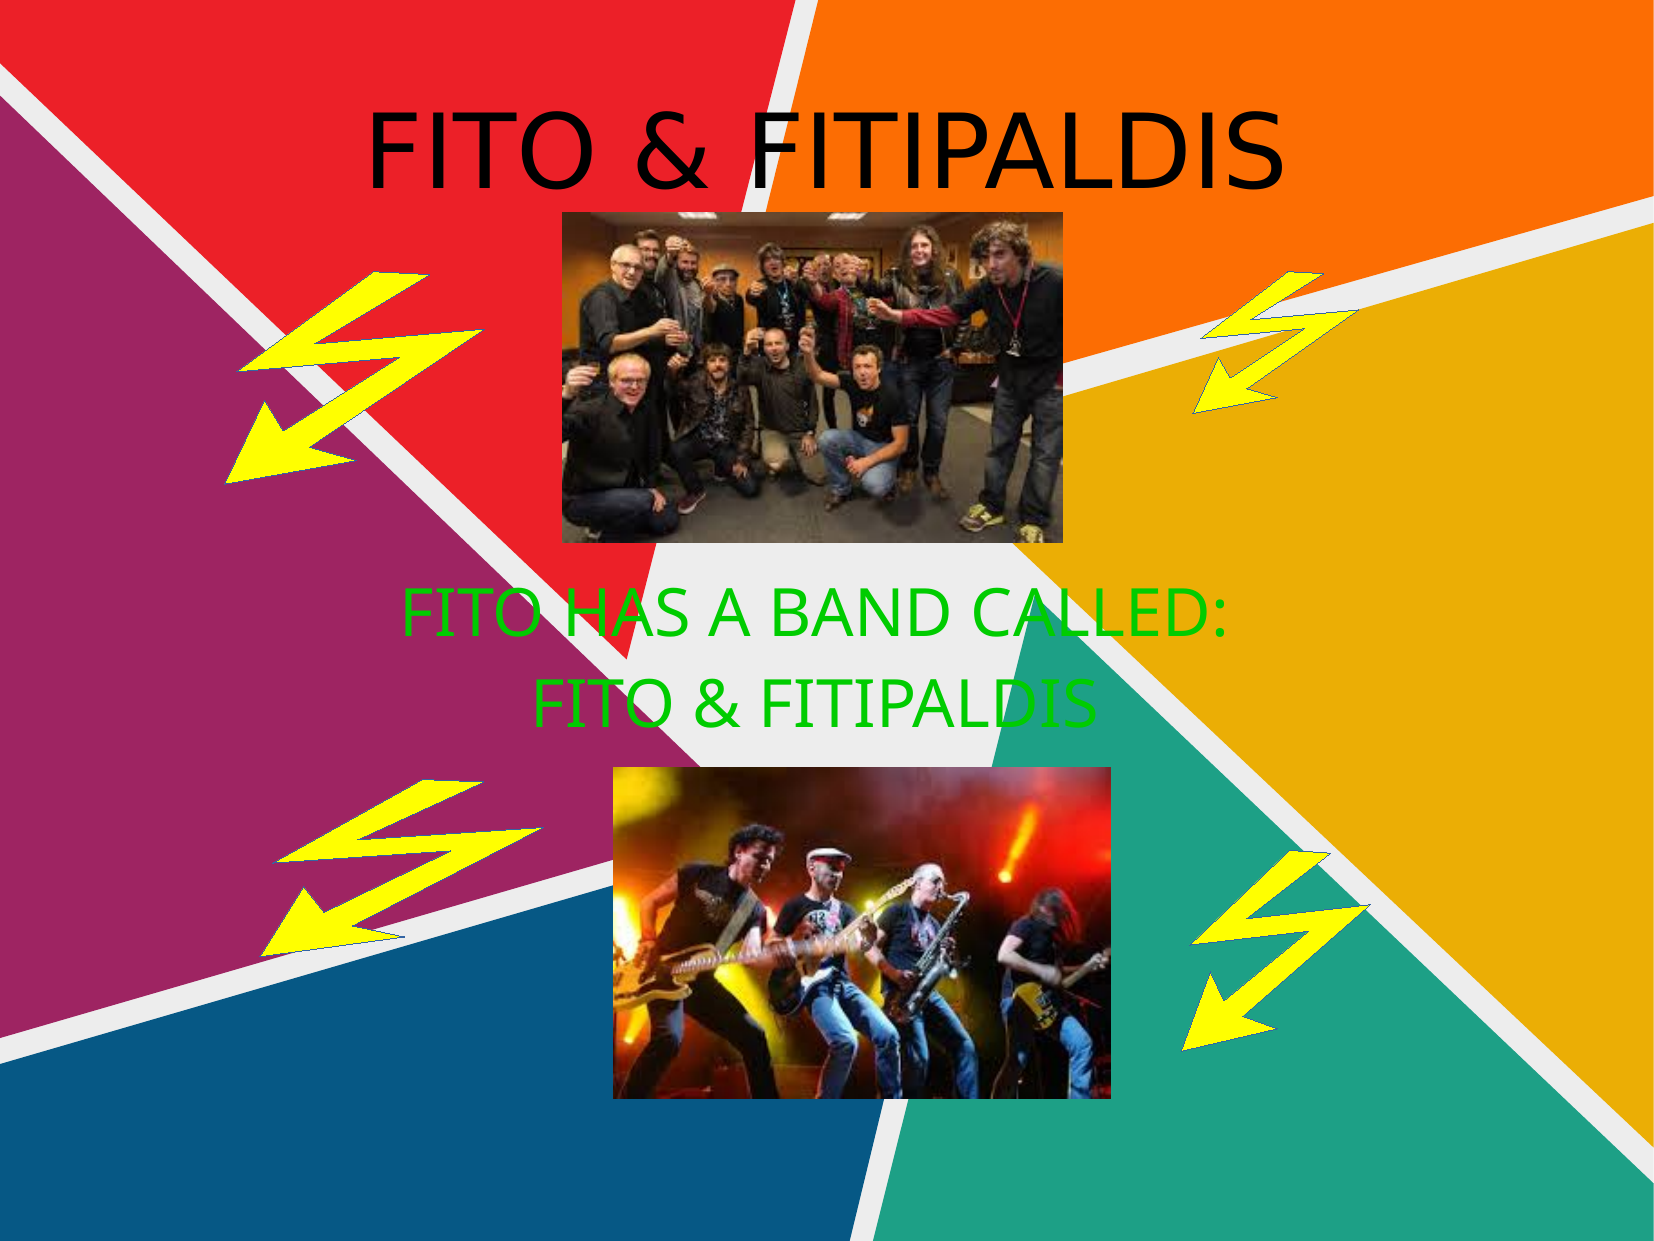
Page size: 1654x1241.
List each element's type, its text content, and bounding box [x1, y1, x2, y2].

title FITO & FITIPALDIS [82, 49, 1571, 257]
picture [613, 1016, 1111, 1099]
text_box [259, 779, 544, 957]
subtitle FITO HAS A BAND CALLED: FITO & FITIPALDIS [70, 296, 1559, 1016]
picture [562, 212, 1063, 296]
text_box [1063, 271, 1571, 1010]
text_box [1181, 850, 1371, 1052]
text_box [82, 271, 562, 485]
